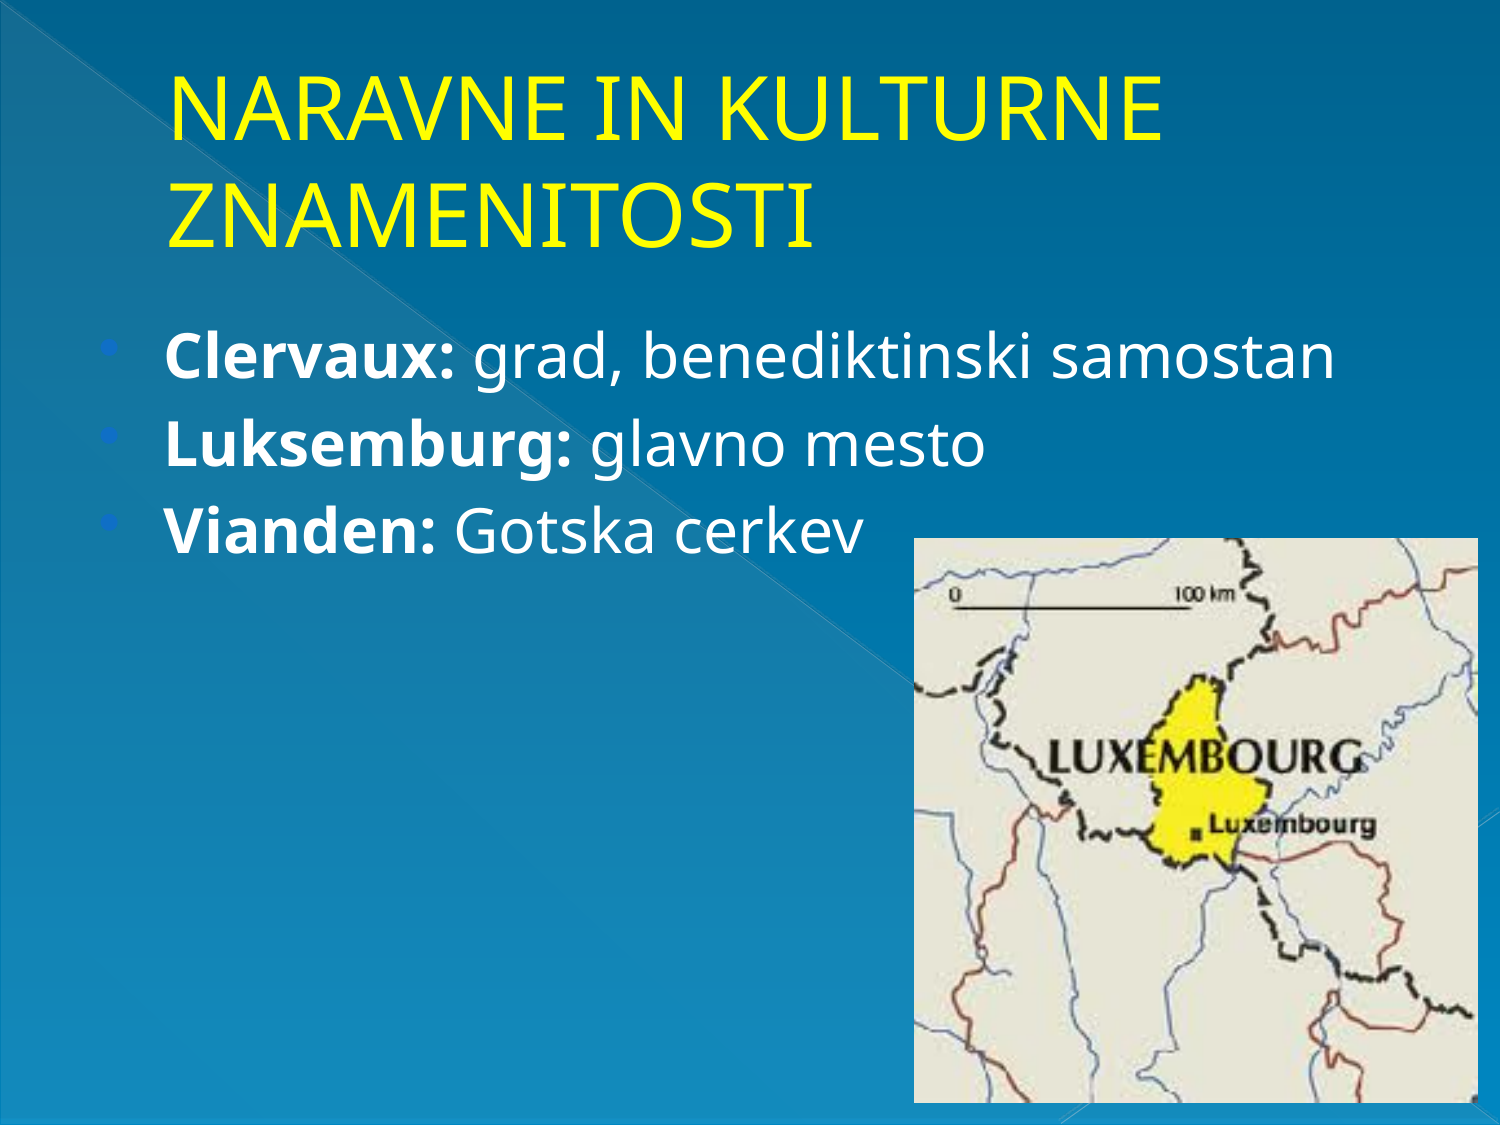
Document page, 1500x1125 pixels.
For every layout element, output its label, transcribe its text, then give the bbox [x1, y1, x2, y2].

picture [914, 539, 1477, 1103]
list Clervaux: grad, benediktinski samostan Luksemburg: glavno mesto Vianden: Gotska cerkev [75, 308, 1425, 1059]
title NARAVNE IN KULTURNE ZNAMENITOSTI [75, 43, 1425, 274]
